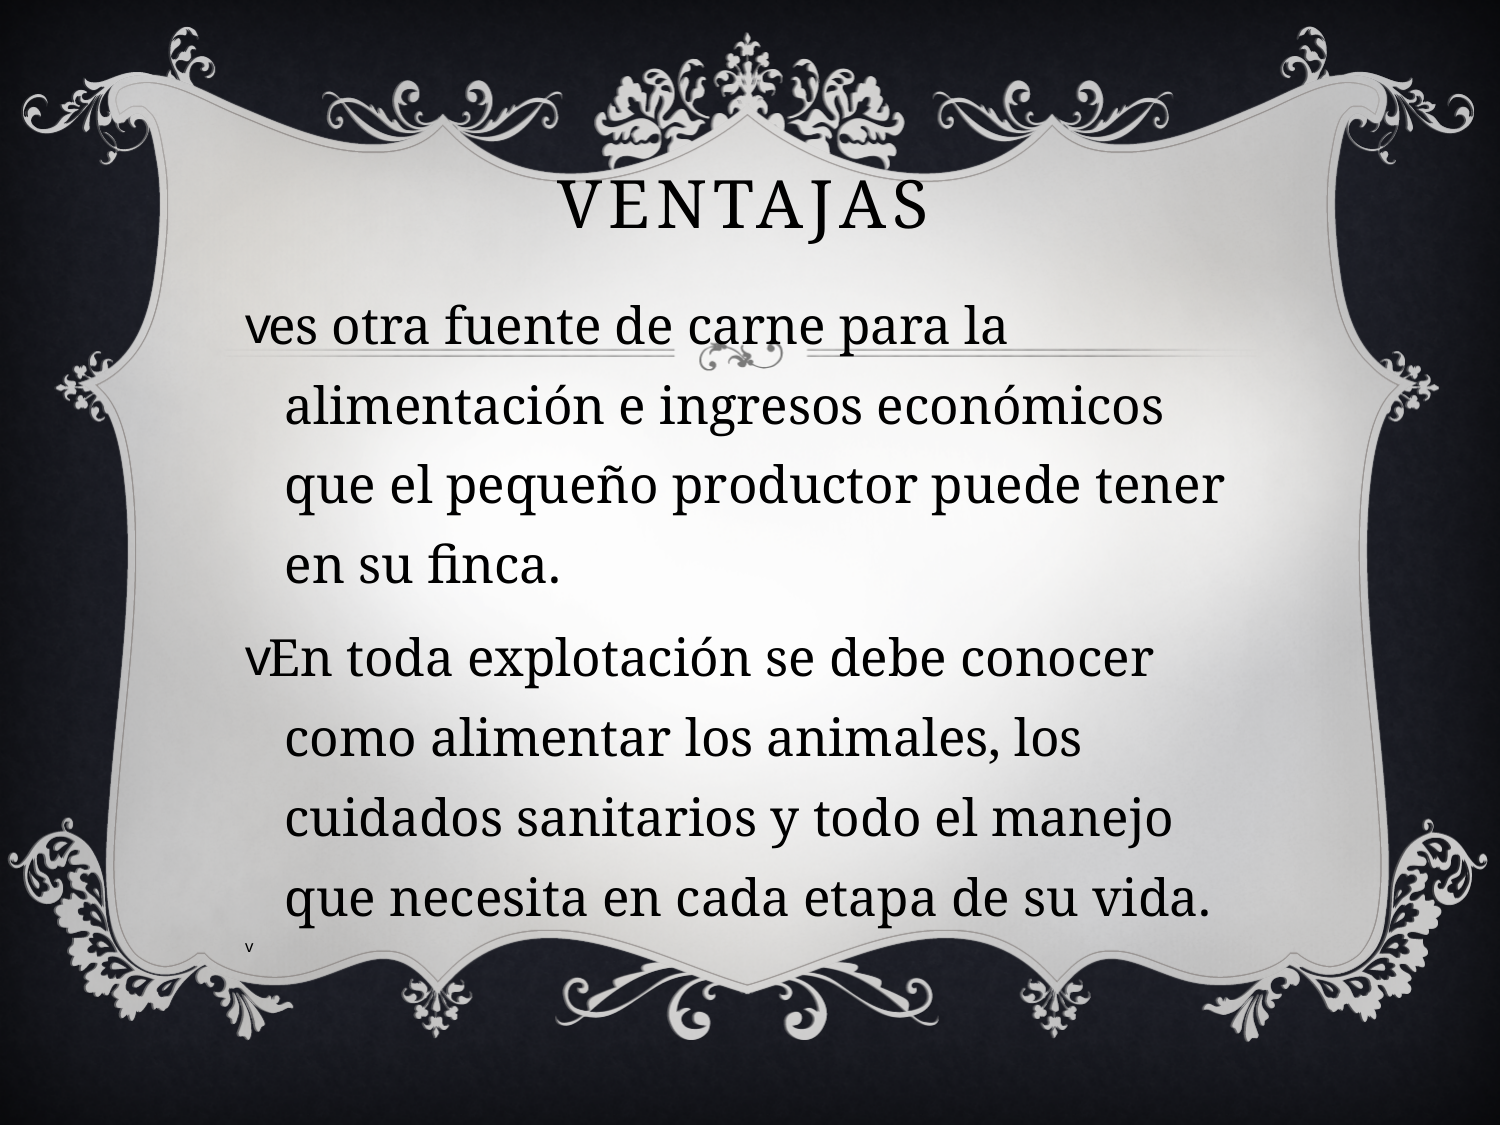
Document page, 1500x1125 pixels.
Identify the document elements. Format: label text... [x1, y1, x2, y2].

list es otra fuente de carne para la alimentación e ingresos económicos que el pequeño productor puede tener en su finca. En toda explotación se debe conocer como alimentar los animales, los cuidados sanitarios y todo el manejo que necesita en cada etapa de su vida. [230, 267, 1281, 941]
title Ventajas [230, 137, 1281, 250]
